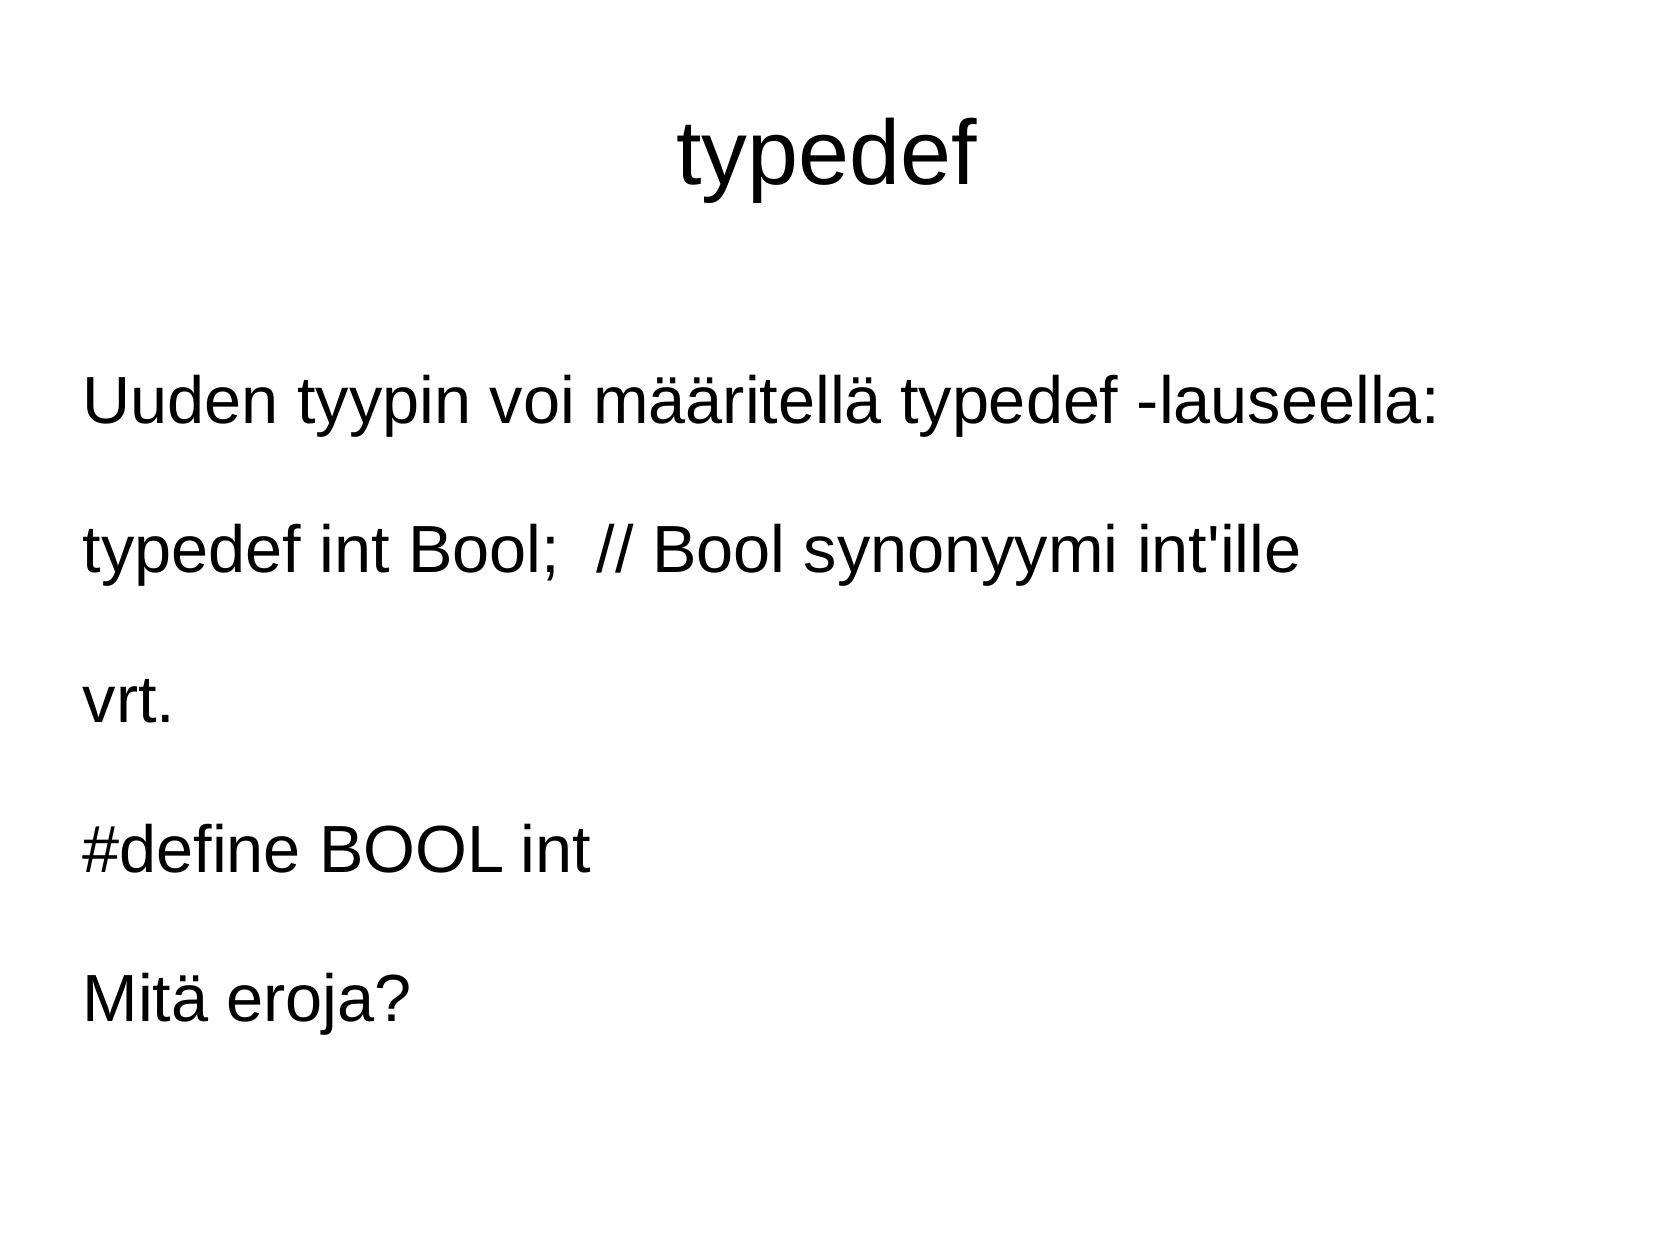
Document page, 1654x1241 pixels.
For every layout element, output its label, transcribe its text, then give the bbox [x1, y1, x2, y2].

subtitle Uuden tyypin voi määritellä typedef -lauseella: typedef int Bool; // Bool synonyymi int'ille vrt. #define BOOL int Mitä eroja? [82, 297, 1571, 1102]
title typedef [82, 56, 1571, 250]
